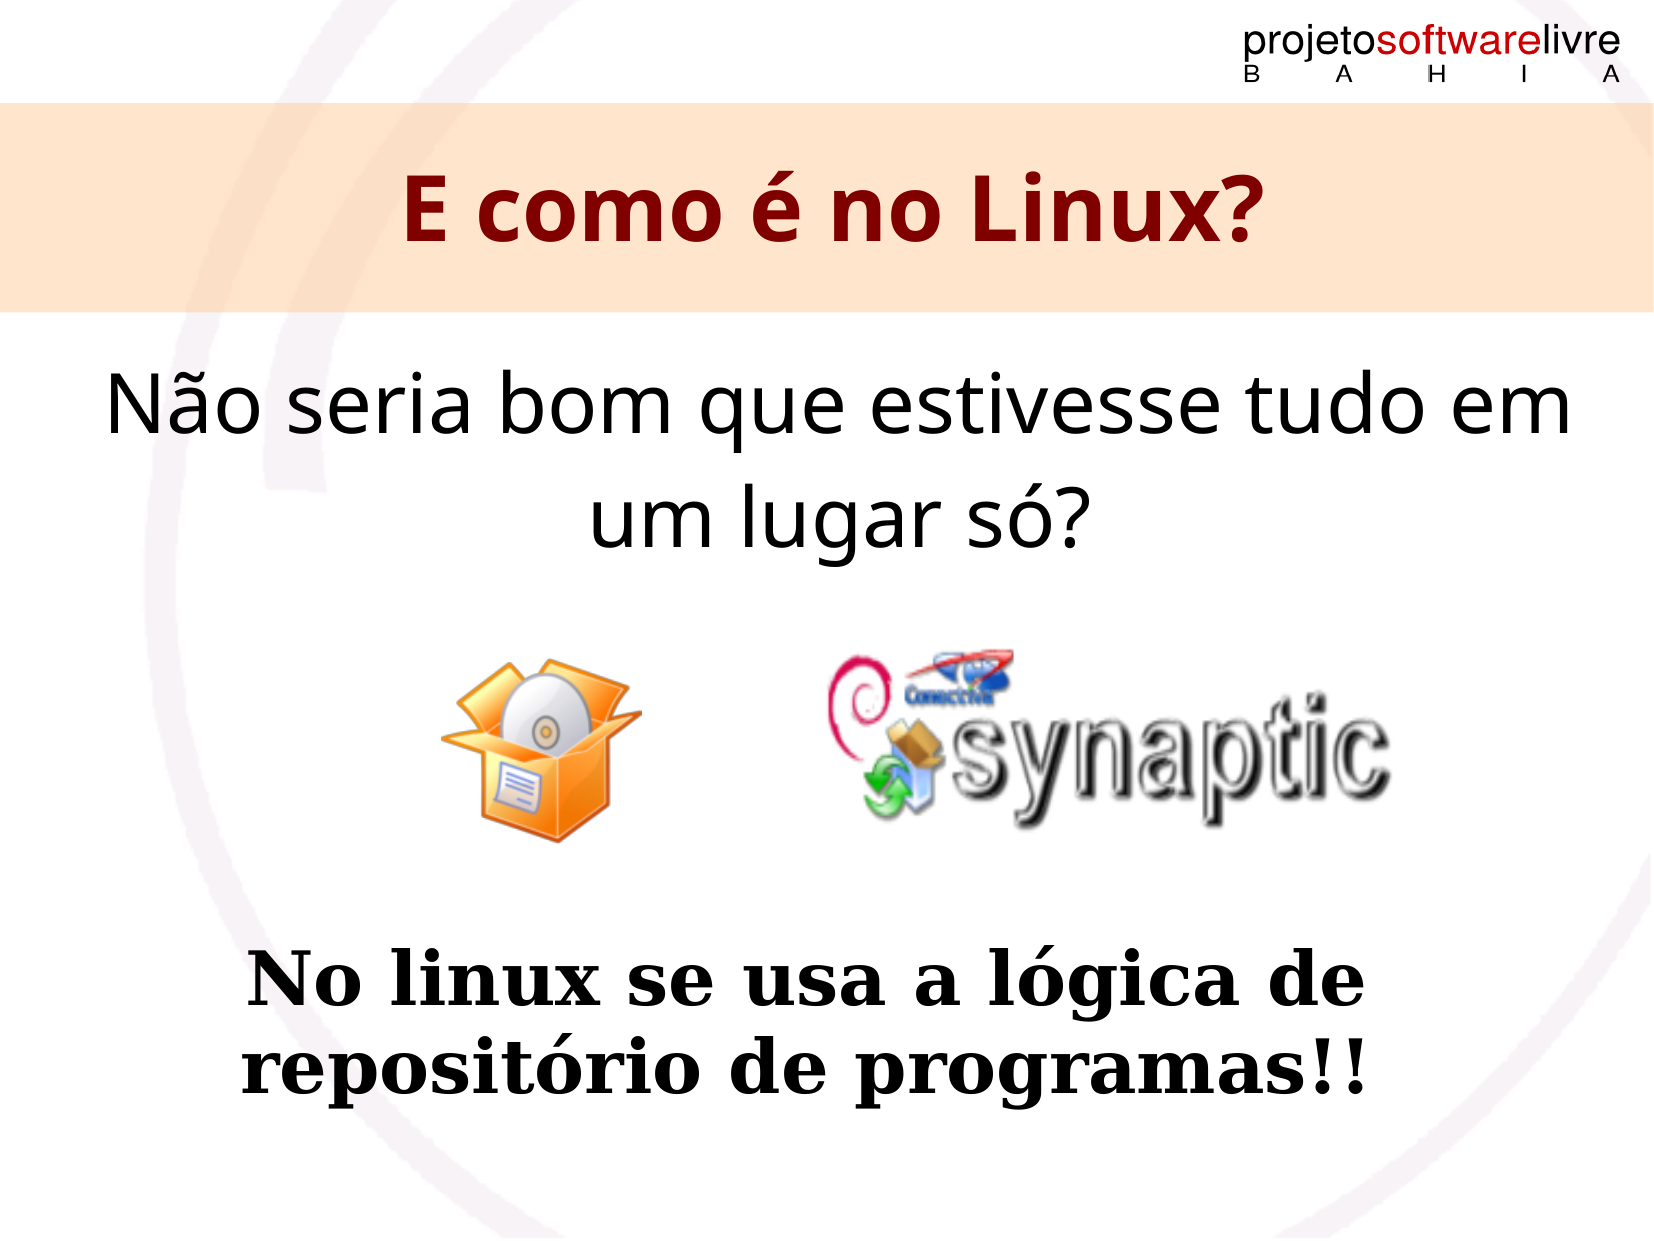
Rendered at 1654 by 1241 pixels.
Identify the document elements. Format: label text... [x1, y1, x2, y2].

picture [0, 313, 1654, 1241]
picture [0, 0, 1654, 103]
title E como é no Linux? [33, 102, 1633, 311]
list Não seria bom que estivesse tudo em um lugar só? [56, 344, 1617, 572]
text_box No linux se usa a lógica de repositório de programas!! [51, 935, 1563, 1112]
